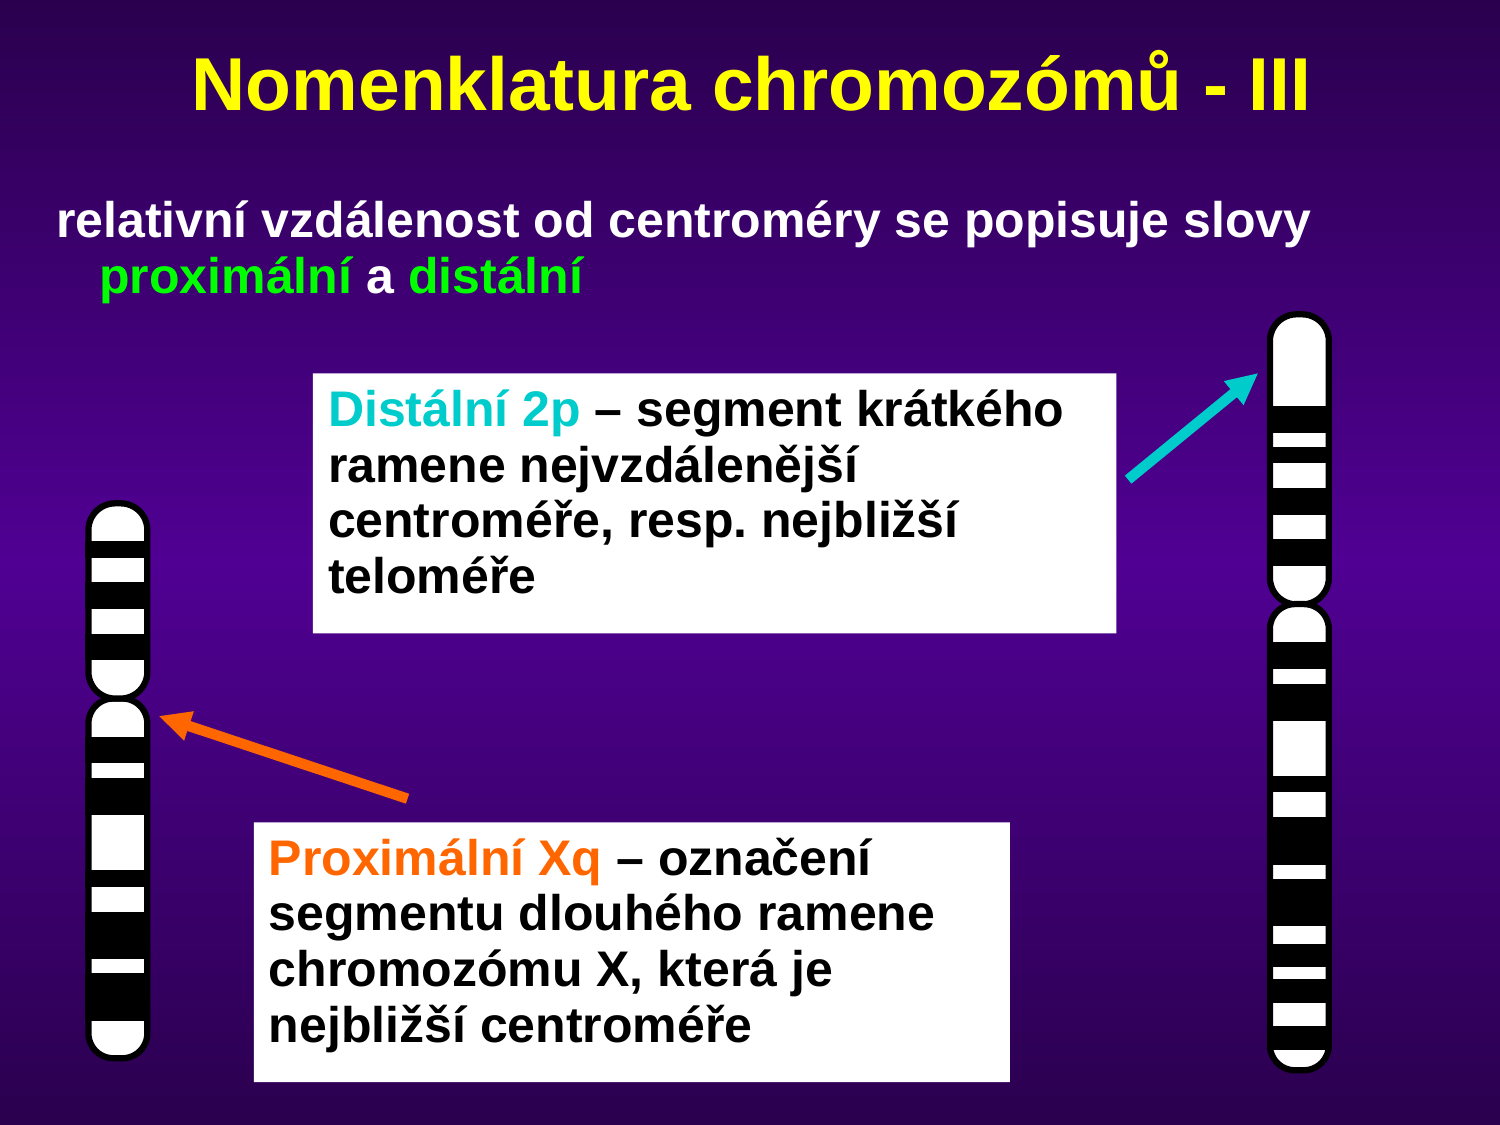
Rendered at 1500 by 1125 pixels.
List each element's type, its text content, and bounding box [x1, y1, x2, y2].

title Nomenklatura chromozómů - III [41, 30, 1463, 138]
text_box relativní vzdálenost od centroméry se popisuje slovy proximální a distální [41, 184, 1447, 327]
text_box [88, 503, 148, 1059]
text_box Distální 2p – segment krátkého ramene nejvzdálenější centroméře, resp. nejbližší teloméře [312, 373, 1117, 634]
text_box [1269, 314, 1329, 1071]
text_box Proximální Xq – označení segmentu dlouhého ramene chromozómu X, která je nejbližší centroméře [253, 822, 1010, 1083]
